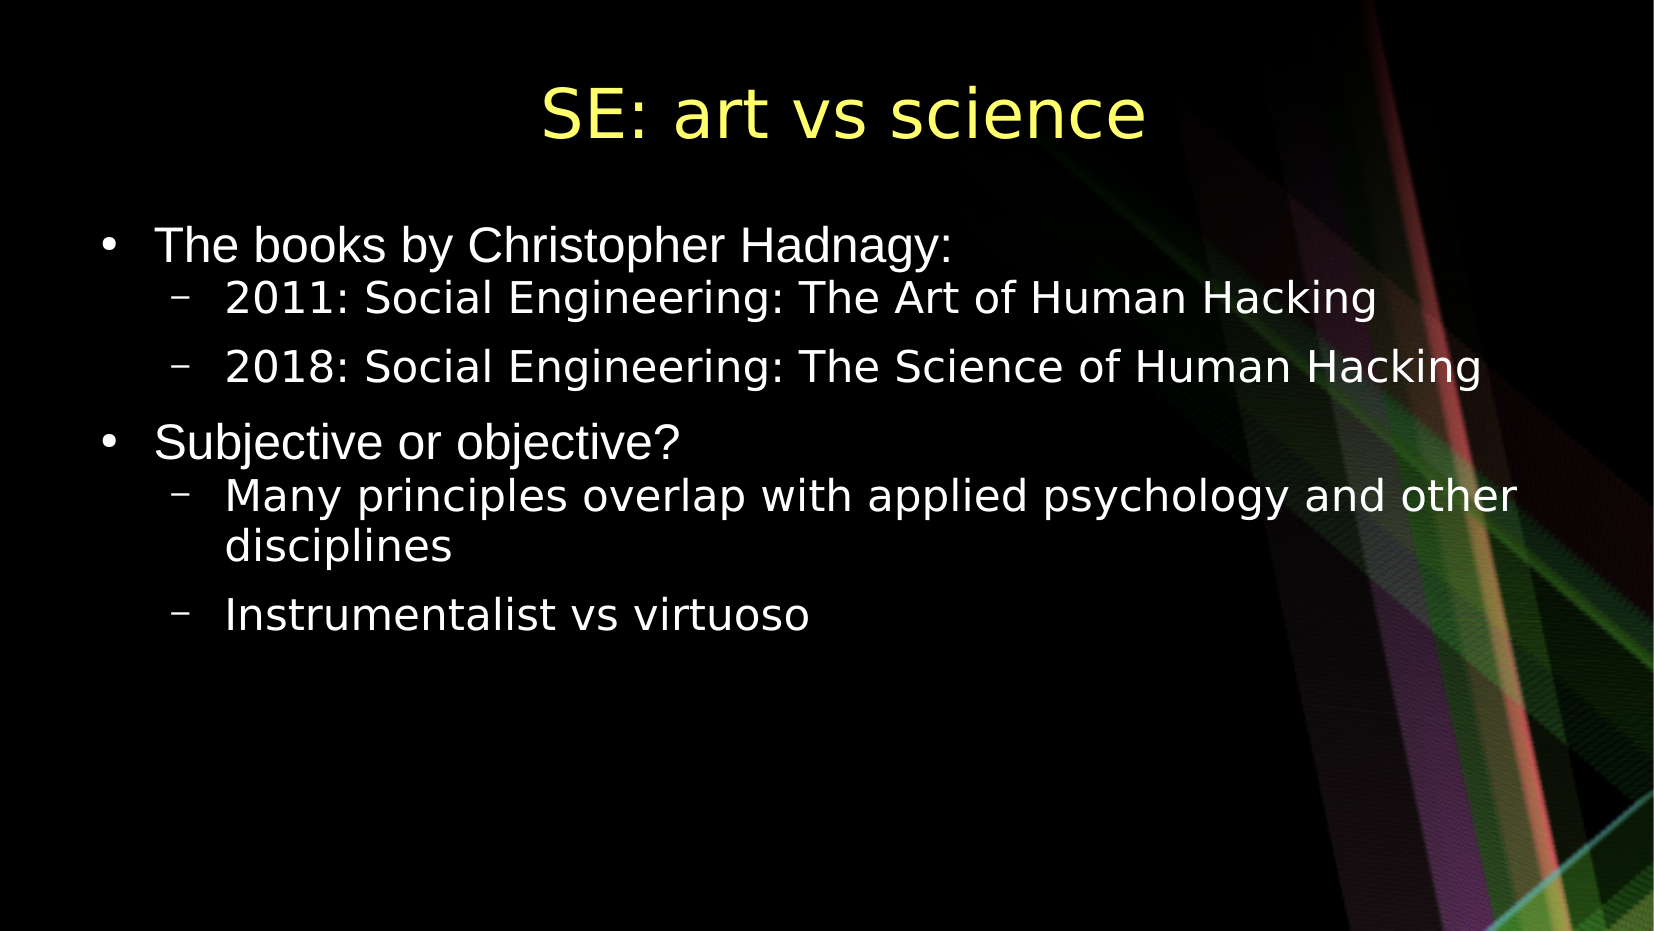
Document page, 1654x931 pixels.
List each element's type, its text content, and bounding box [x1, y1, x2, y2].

list The books by Christopher Hadnagy: 2011: Social Engineering: The Art of Human Hacking 2018: Social Engineering: The Science of Human Hacking Subjective or objective? Many principles overlap with applied psychology and other disciplines Instrumentalist vs virtuoso [82, 217, 1607, 898]
title SE: art vs science [82, 37, 1607, 193]
picture [0, 0, 1654, 931]
